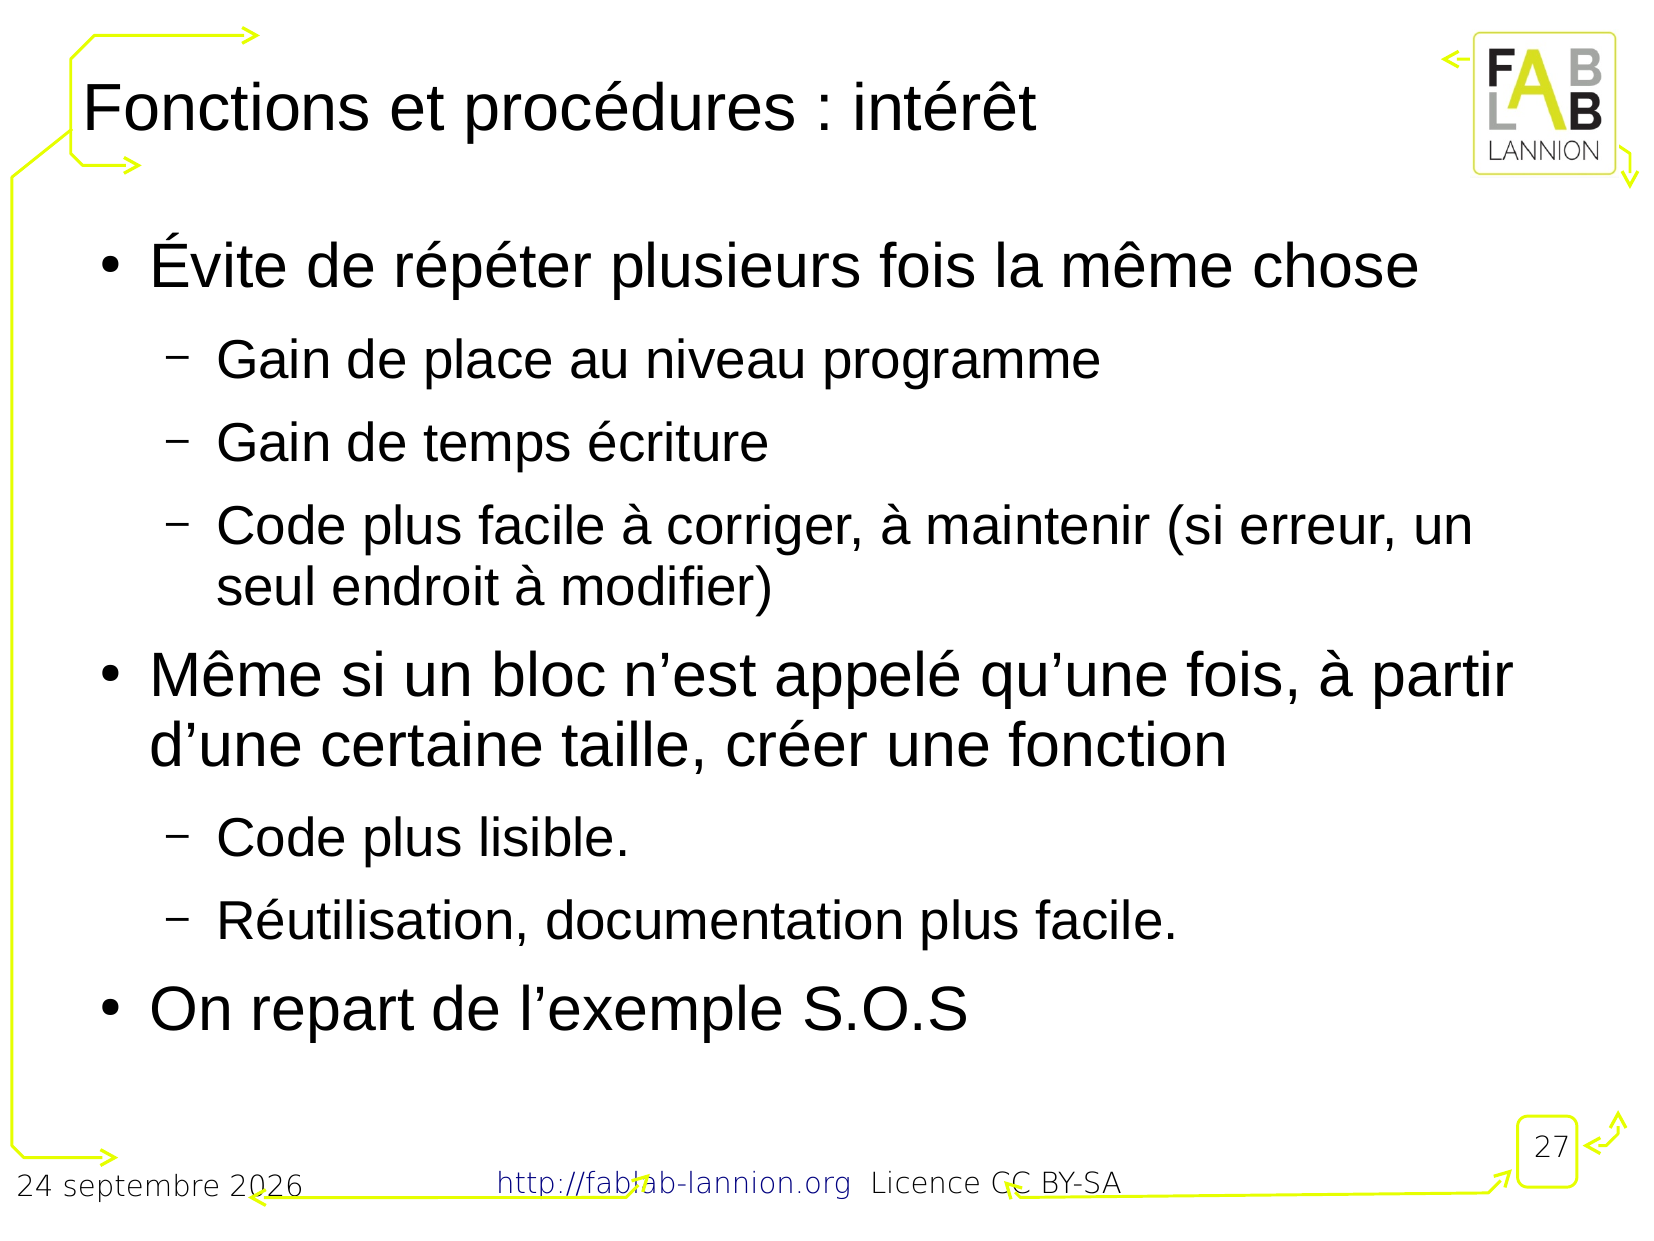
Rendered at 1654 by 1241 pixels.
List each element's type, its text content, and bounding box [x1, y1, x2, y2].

list Évite de répéter plusieurs fois la même chose Gain de place au niveau programme Gain de temps écriture Code plus facile à corriger, à maintenir (si erreur, un seul endroit à modifier) Même si un bloc n’est appelé qu’une fois, à partir d’une certaine taille, créer une fonction Code plus lisible. Réutilisation, documentation plus facile. On repart de l’exemple S.O.S [82, 231, 1571, 1052]
picture [1470, 29, 1619, 178]
title Fonctions et procédures : intérêt [82, 49, 1441, 166]
